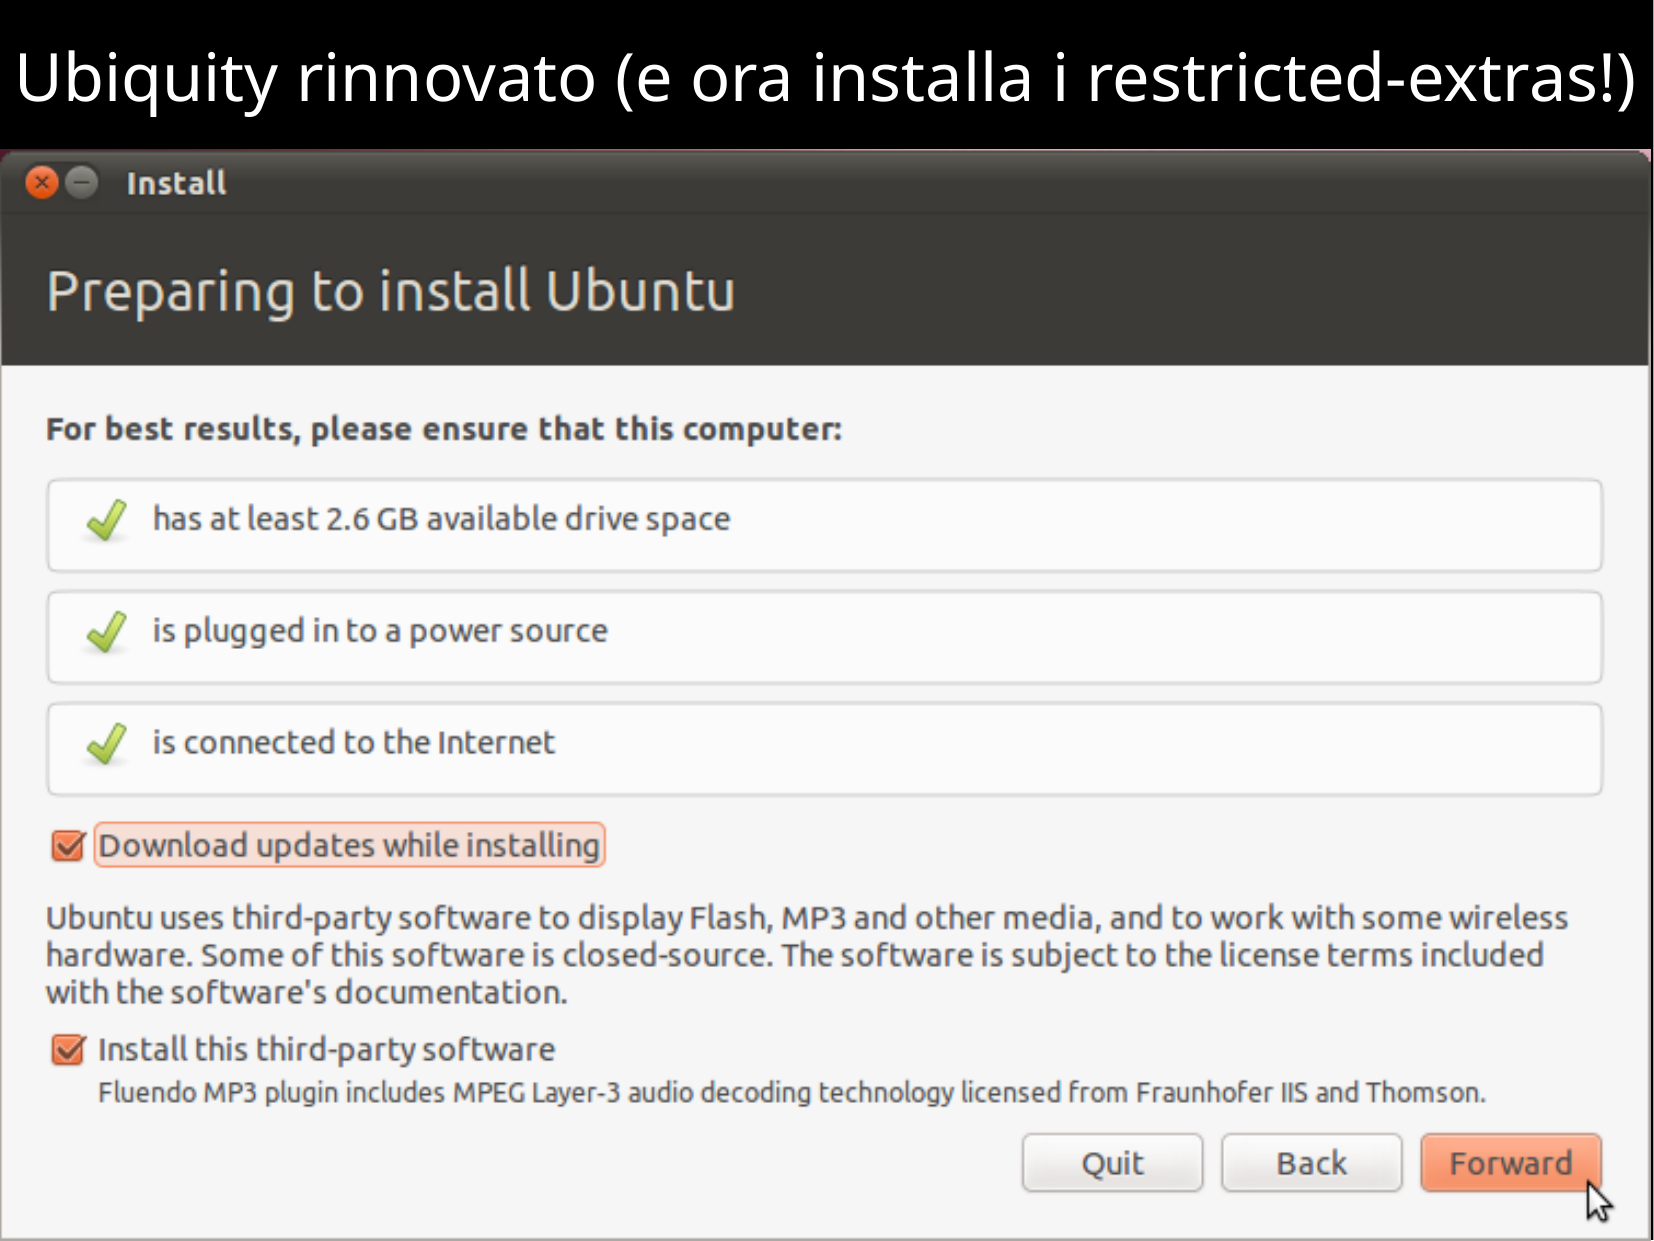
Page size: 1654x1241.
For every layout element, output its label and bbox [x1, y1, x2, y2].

picture [0, 149, 1651, 1241]
